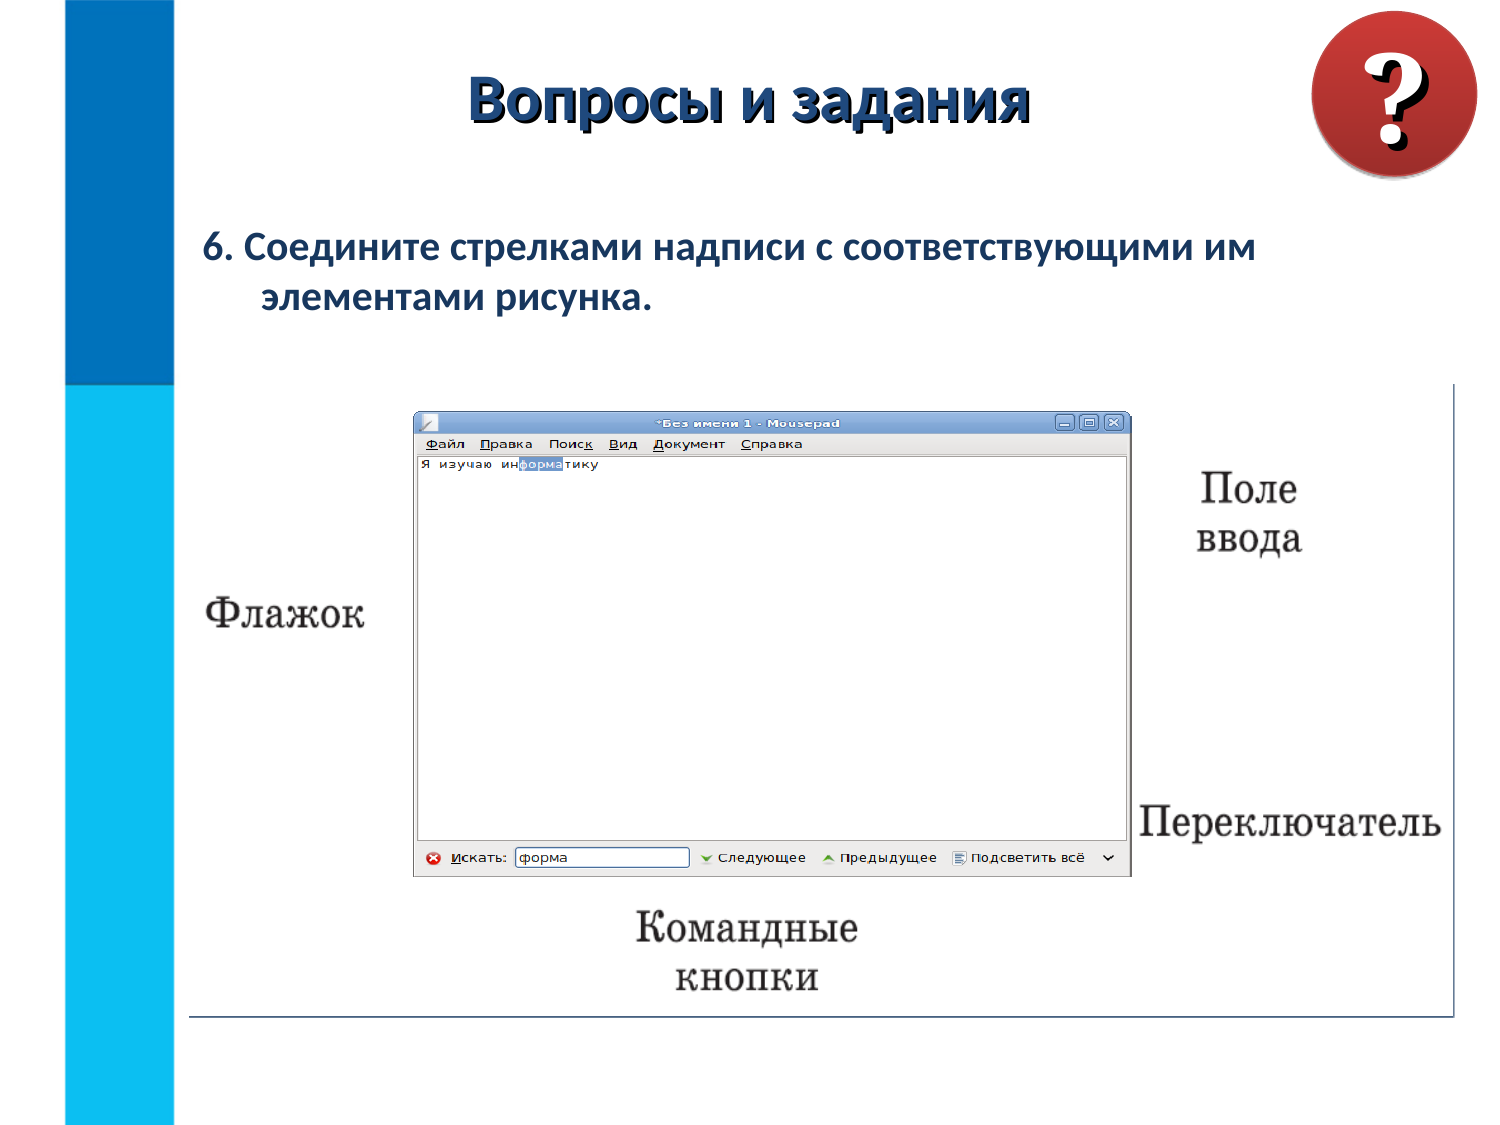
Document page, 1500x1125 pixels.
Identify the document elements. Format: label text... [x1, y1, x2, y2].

text_box 6. Соедините стрелками надписи с соответствующими им элементами рисунка. [187, 210, 1489, 364]
text_box Вопросы и задания [75, 0, 1426, 188]
picture [0, 0, 1500, 1125]
text_box ? [1312, 11, 1477, 176]
